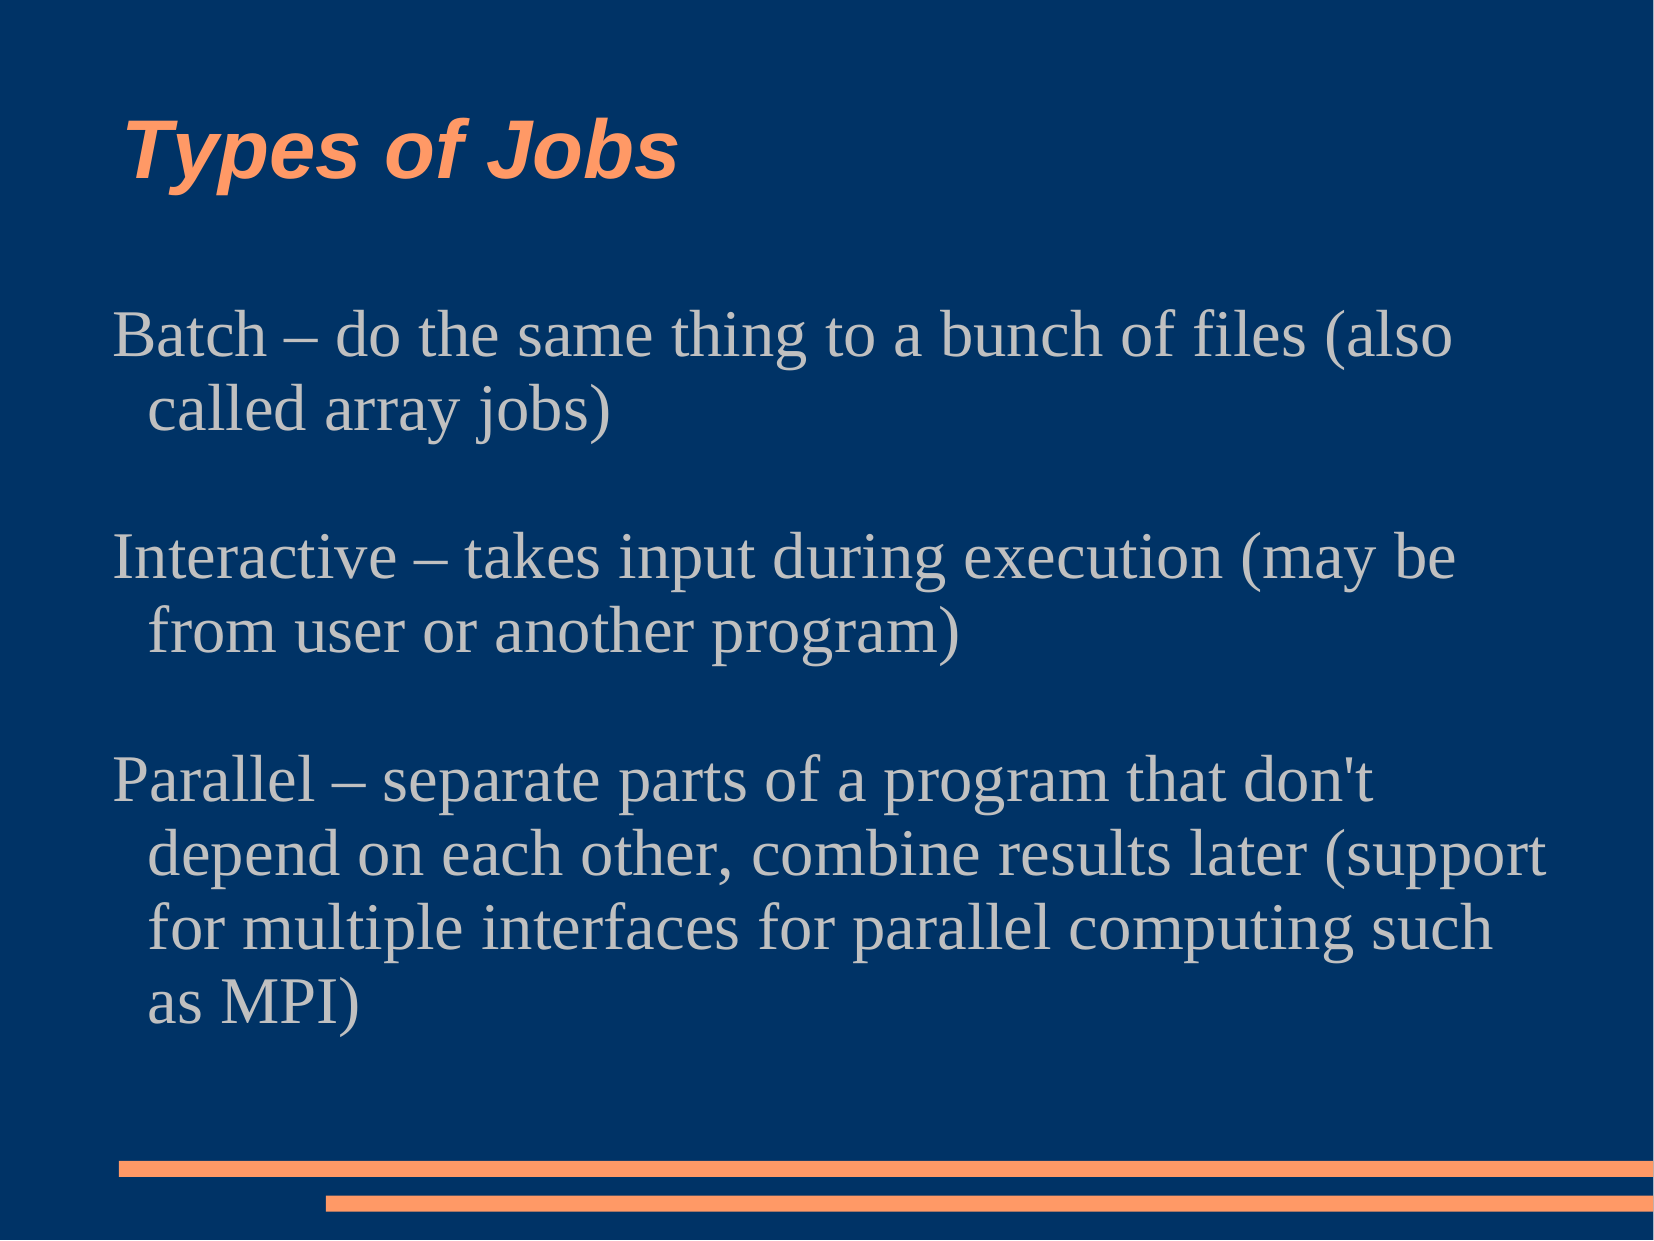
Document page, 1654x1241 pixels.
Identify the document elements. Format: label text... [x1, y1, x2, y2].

subtitle Batch – do the same thing to a bunch of files (also called array jobs) Interactive – takes input during execution (may be from user or another program) Parallel – separate parts of a program that don't depend on each other, combine results later (support for multiple interfaces for parallel computing such as MPI) [112, 262, 1552, 1073]
title Types of Jobs [121, 46, 1534, 254]
